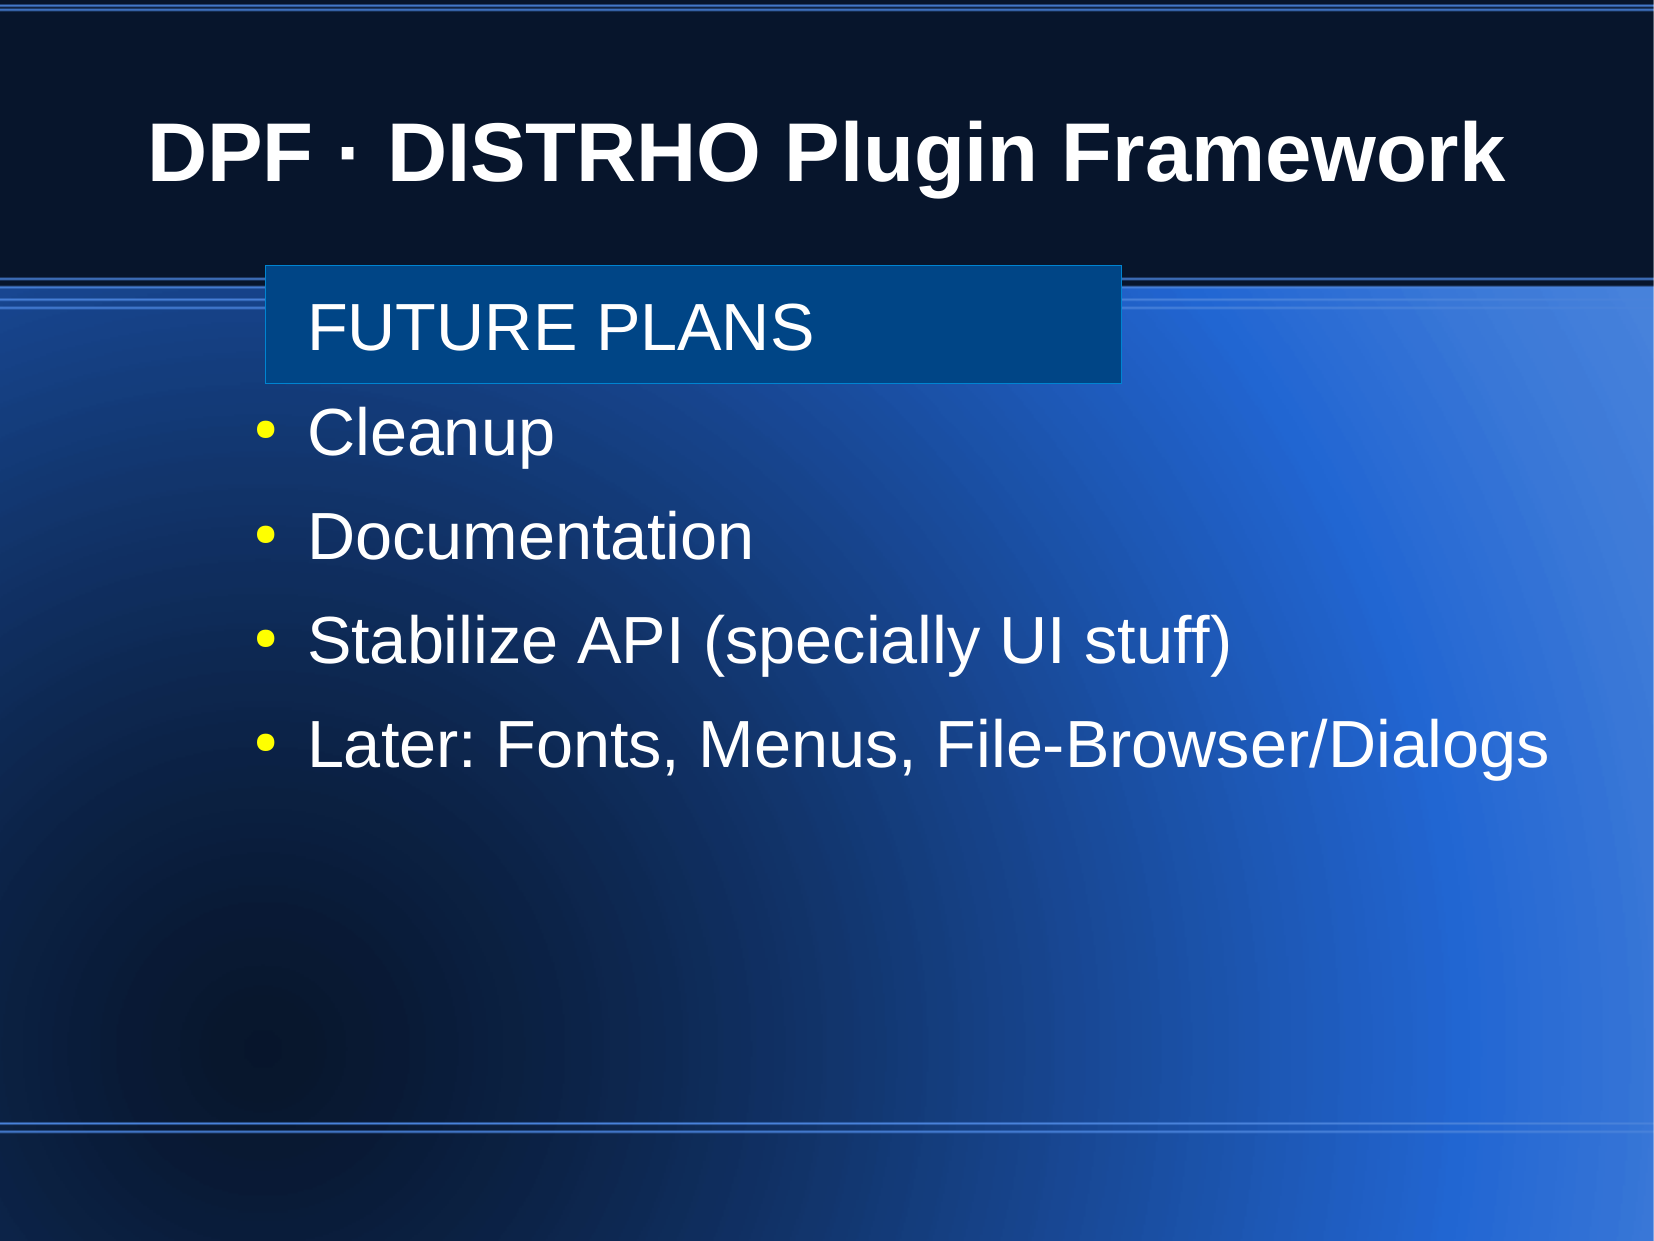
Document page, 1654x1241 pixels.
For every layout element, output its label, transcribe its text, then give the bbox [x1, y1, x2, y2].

list FUTURE PLANS Cleanup Documentation Stabilize API (specially UI stuff) Later: Fonts, Menus, File-Browser/Dialogs [236, 290, 1571, 854]
title DPF · DISTRHO Plugin Framework [82, 49, 1571, 257]
picture [0, 0, 1654, 1241]
text_box [265, 265, 1122, 290]
